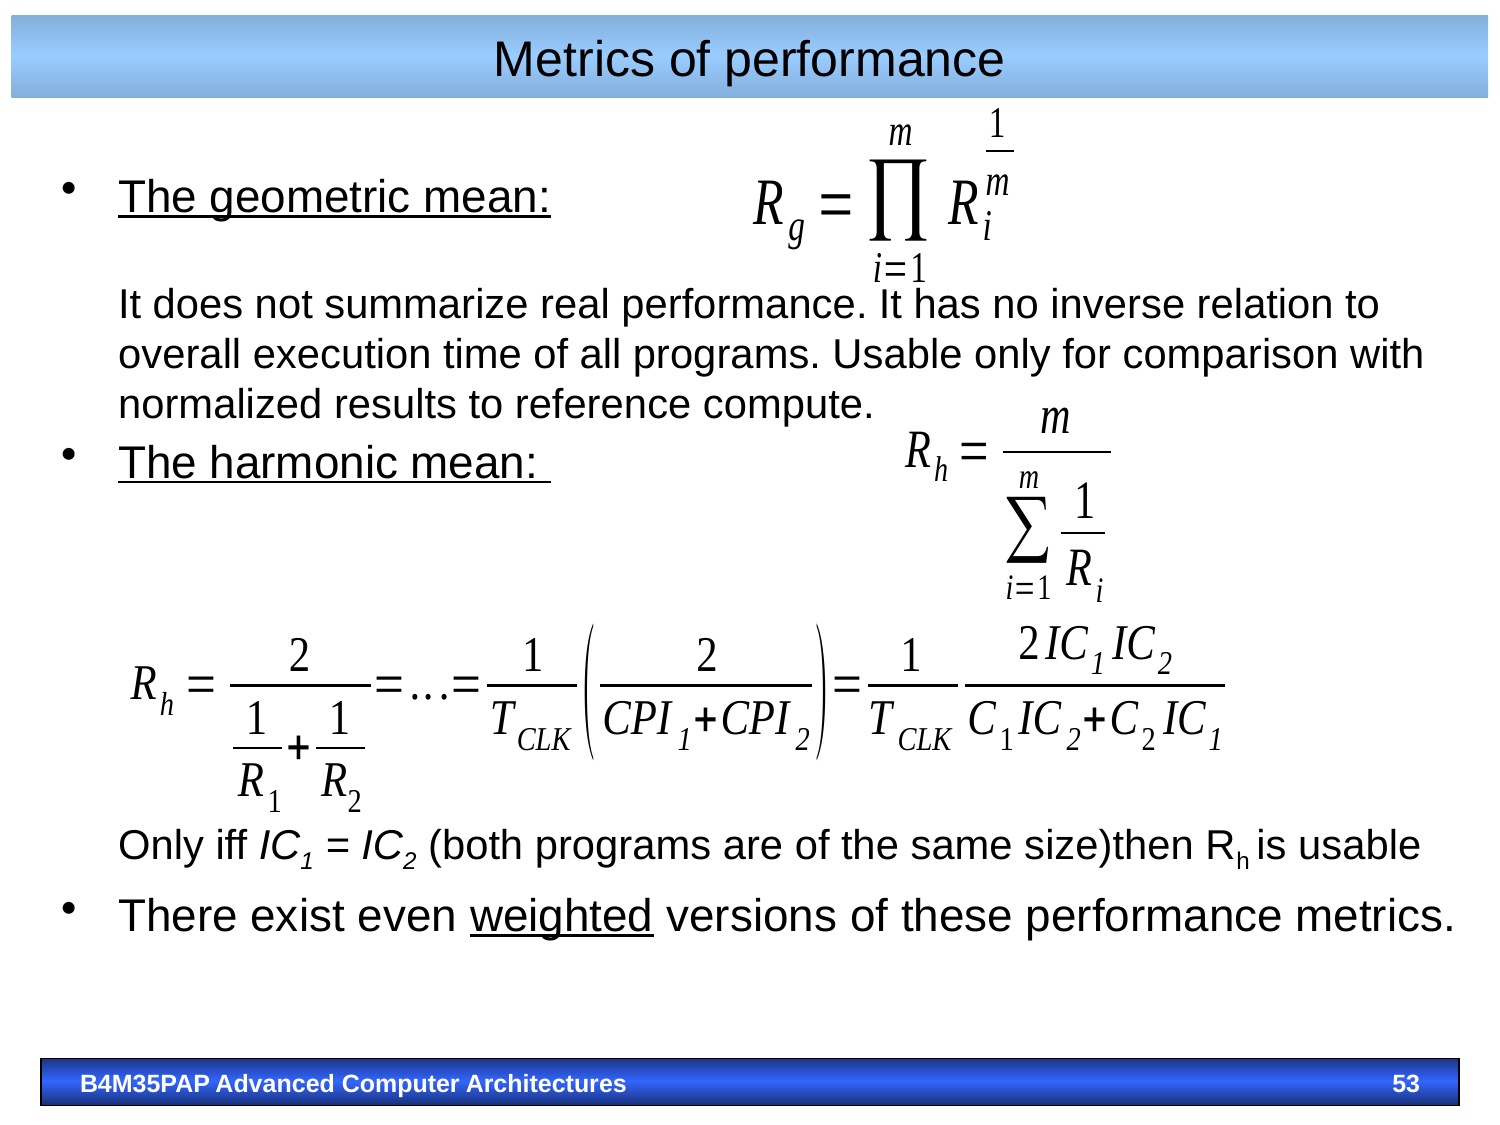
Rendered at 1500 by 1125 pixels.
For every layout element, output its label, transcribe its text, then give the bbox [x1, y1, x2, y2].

chart [891, 386, 1127, 610]
chart [738, 99, 1032, 293]
chart [117, 615, 1243, 819]
list The geometric mean: It does not summarize real performance. It has no inverse relation to overall execution time of all programs. Usable only for comparison with normalized results to reference compute. The harmonic mean: Only iff IC1 = IC2 (both programs are of the same size)then Rh is usable There exist even weighted versions of these performance metrics. [46, 119, 1481, 947]
title Metrics of performance [11, 15, 1489, 98]
